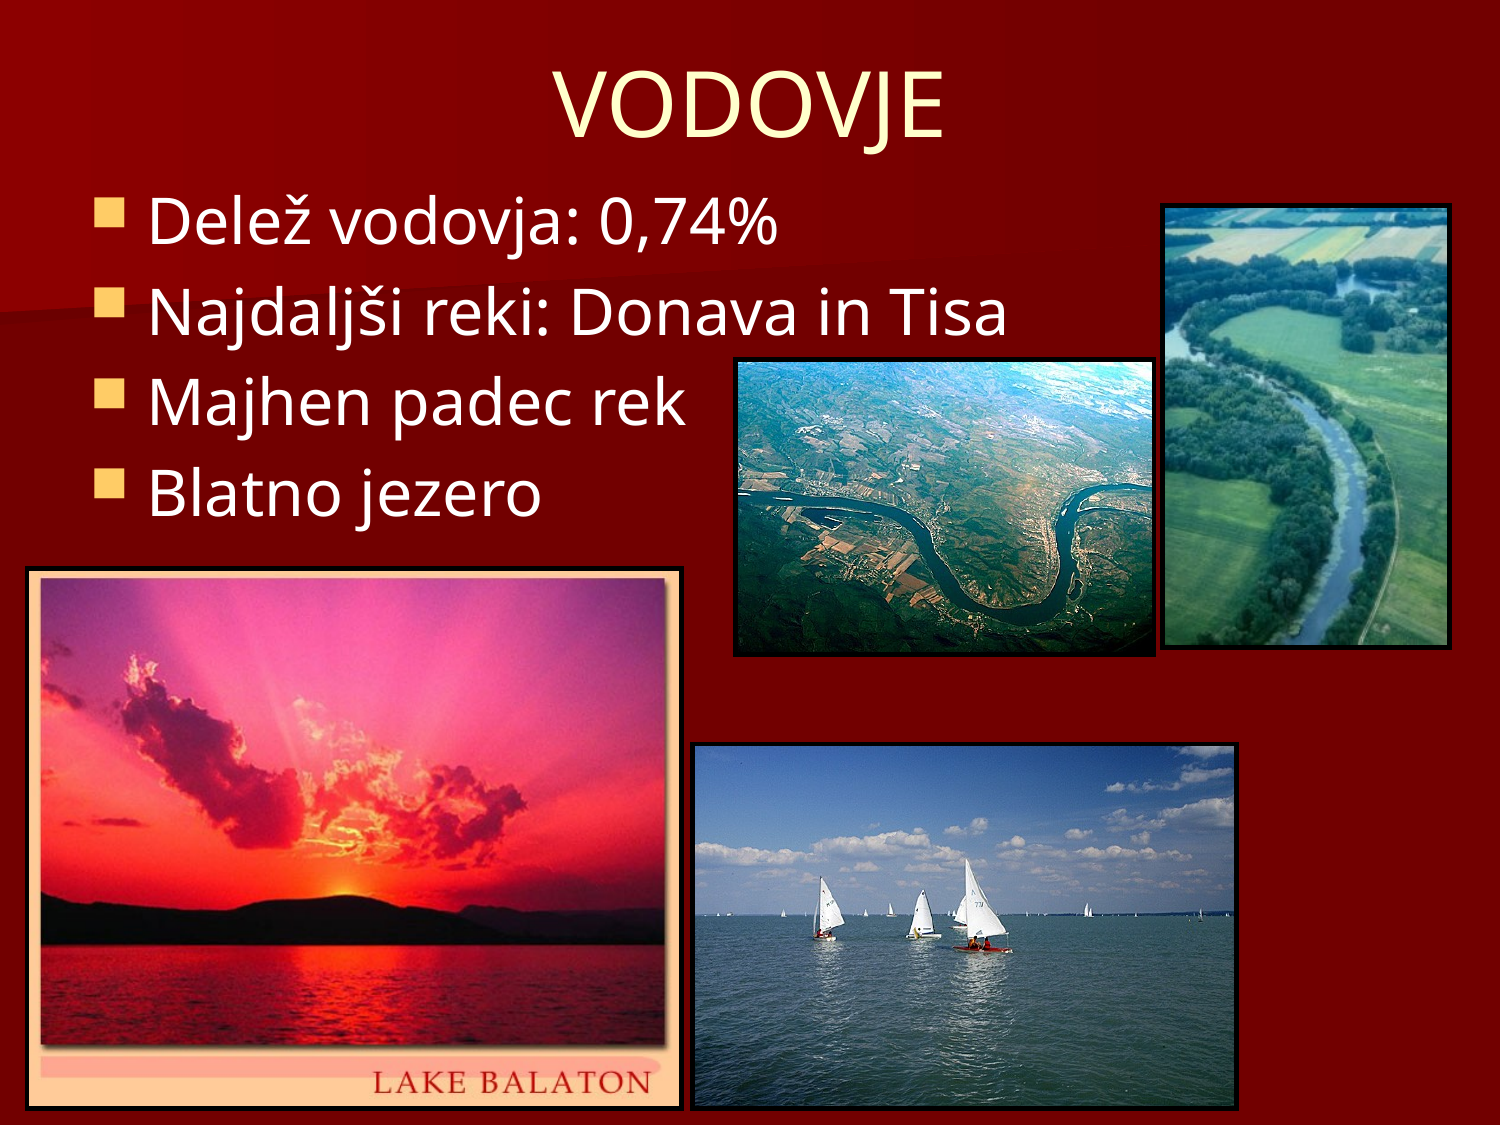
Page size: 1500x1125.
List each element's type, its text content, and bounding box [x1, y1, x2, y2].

picture [1164, 208, 1447, 646]
picture [29, 570, 680, 1106]
picture [776, 497, 795, 501]
title VODOVJE [75, 7, 1425, 172]
picture [738, 361, 1152, 653]
picture [694, 746, 1235, 1106]
list Delež vodovja: 0,74% Najdaljši reki: Donava in Tisa Majhen padec rek Blatno jezero [75, 172, 1425, 911]
